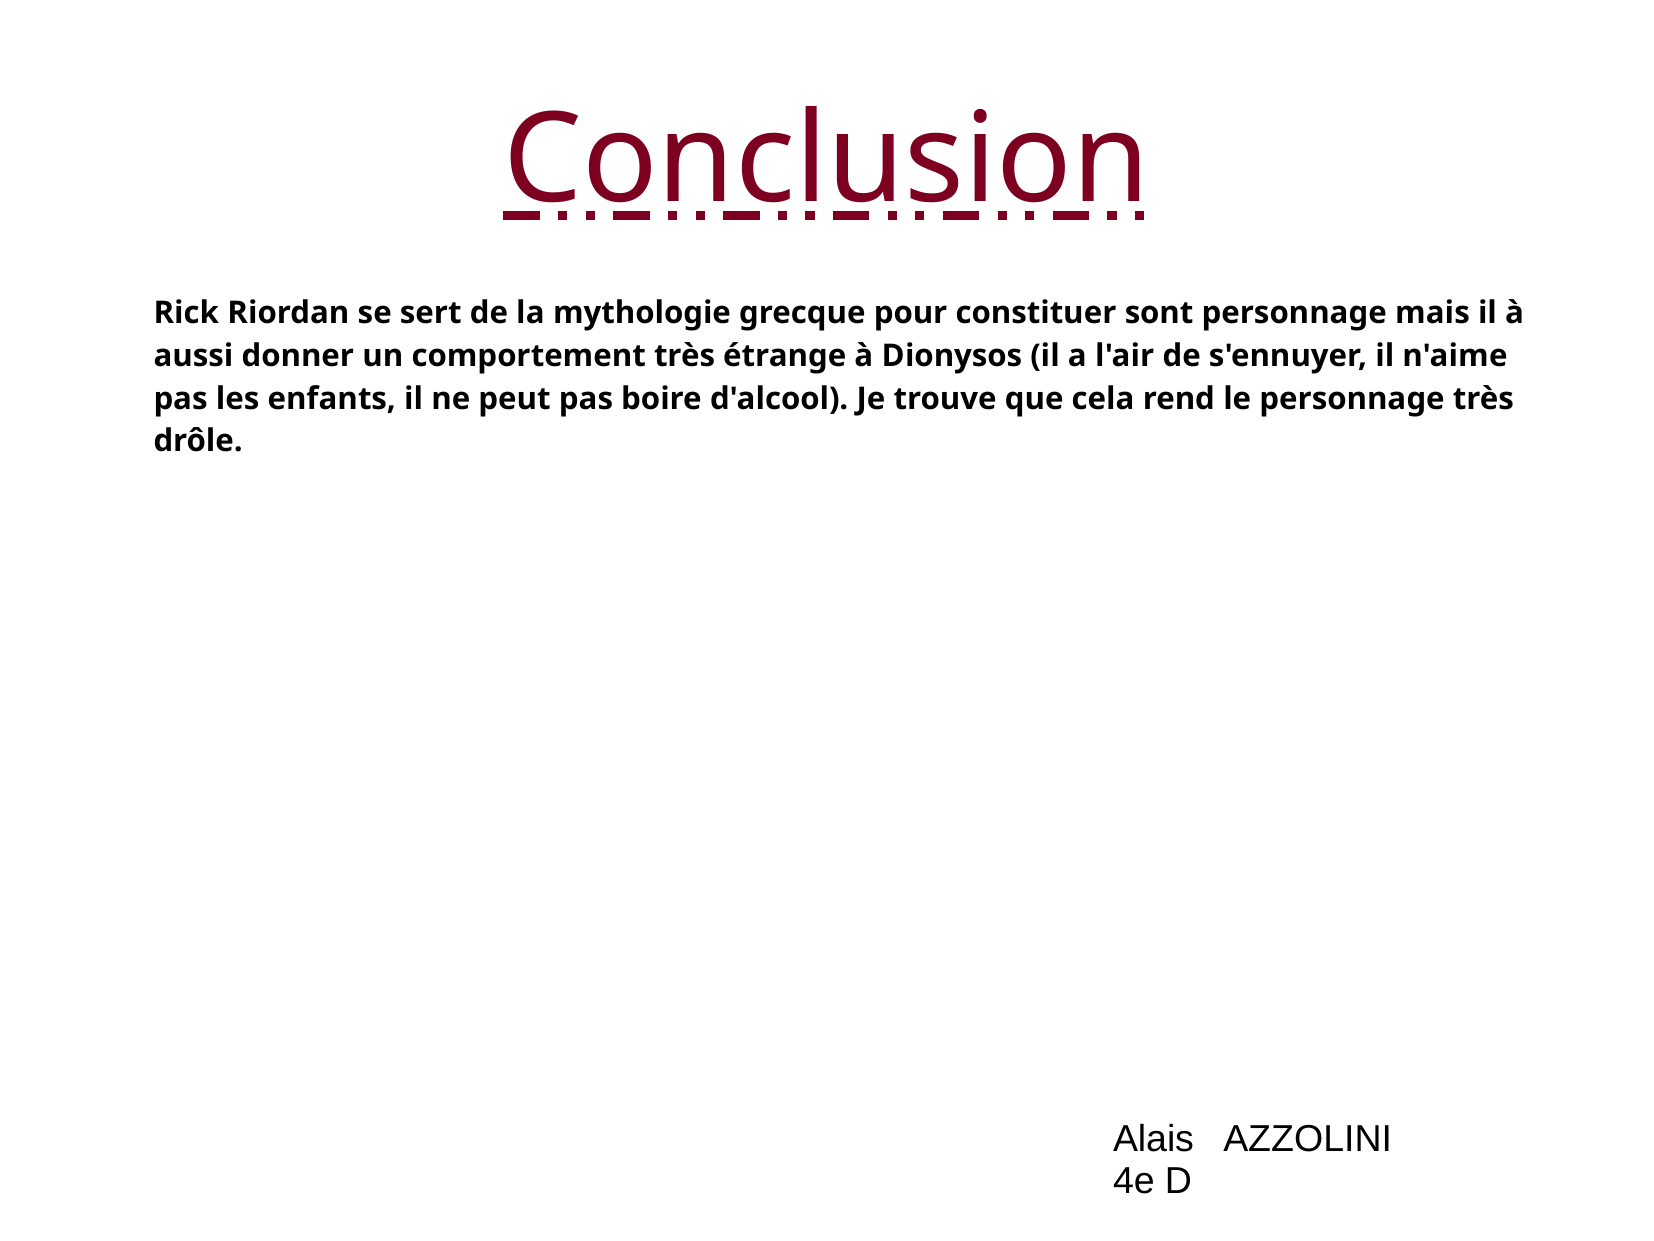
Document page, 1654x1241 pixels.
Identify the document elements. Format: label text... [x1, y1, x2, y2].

text_box Alais AZZOLINI 4e D [1098, 1110, 1630, 1210]
title Conclusion [82, 49, 1571, 257]
list Rick Riordan se sert de la mythologie grecque pour constituer sont personnage mais il à aussi donner un comportement très étrange à Dionysos (il a l'air de s'ennuyer, il n'aime pas les enfants, il ne peut pas boire d'alcool). Je trouve que cela rend le personnage très drôle. [82, 290, 1571, 1109]
